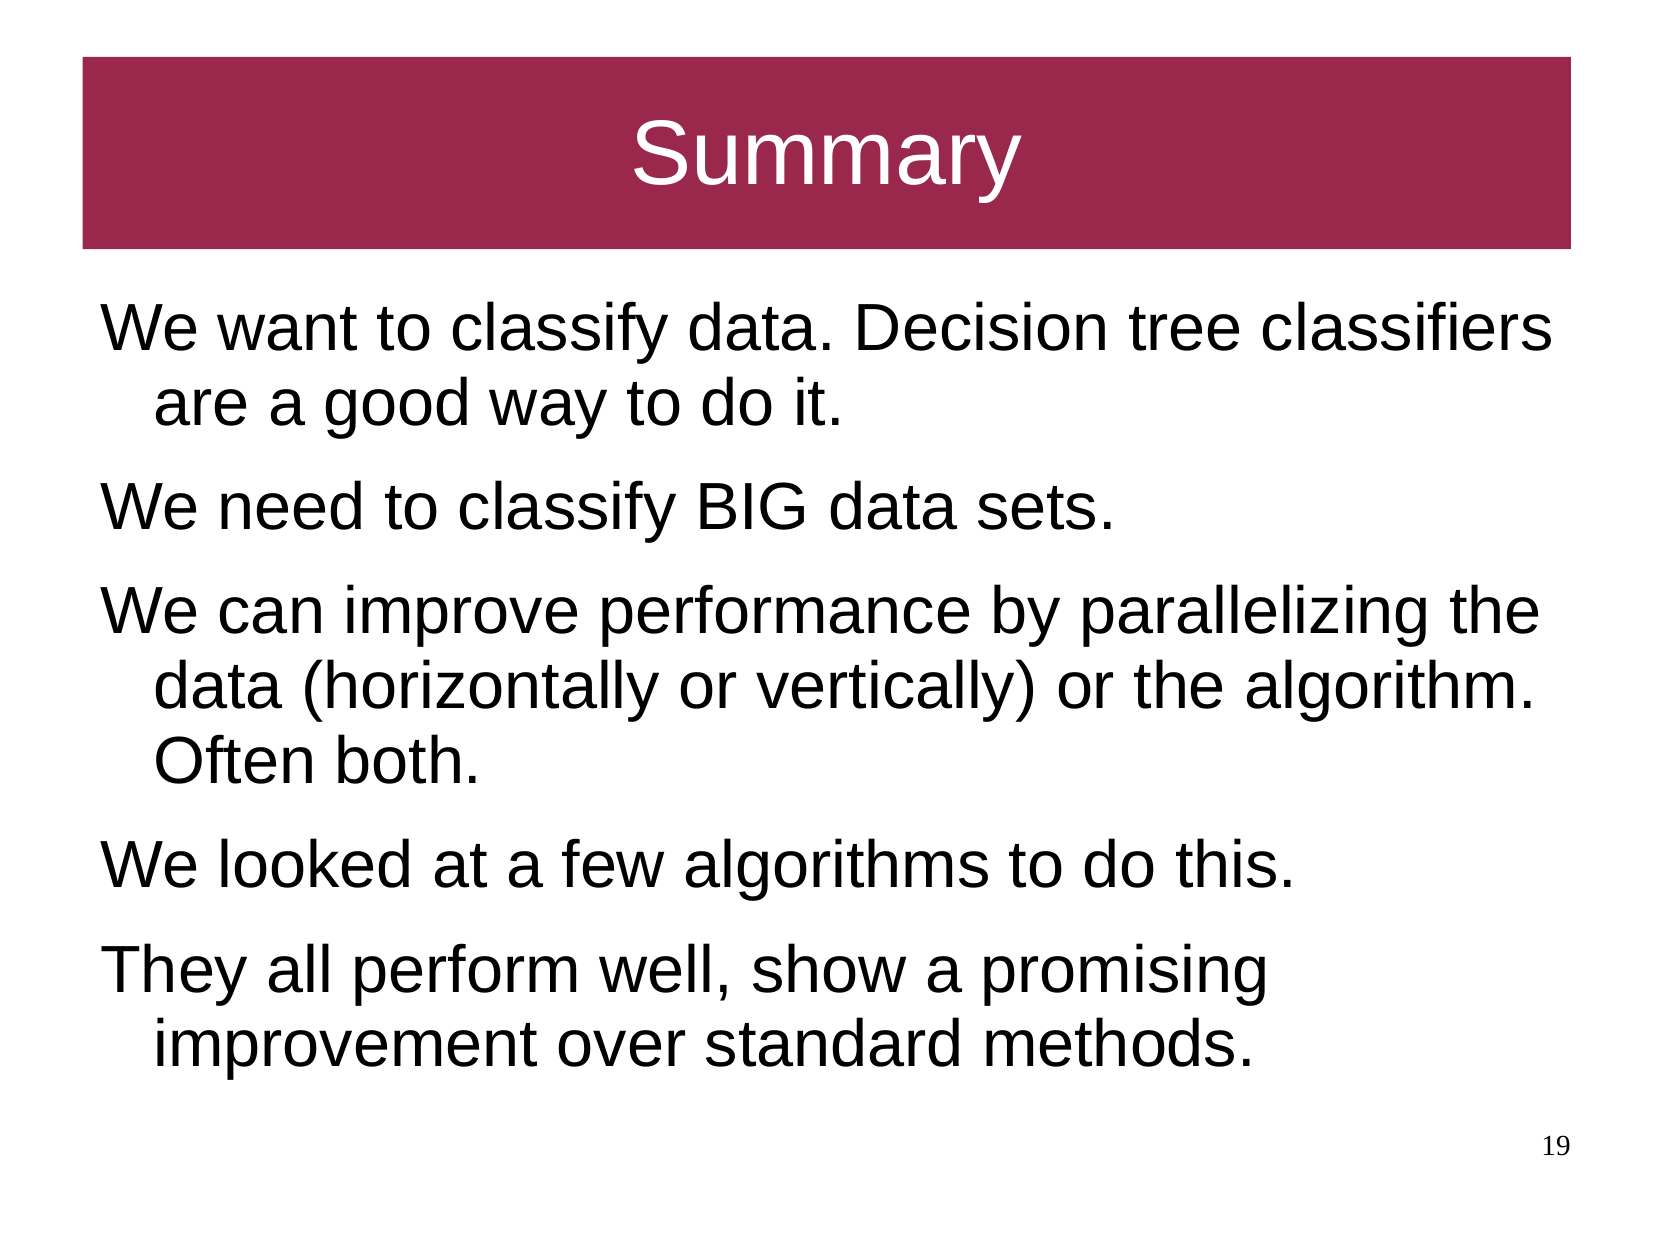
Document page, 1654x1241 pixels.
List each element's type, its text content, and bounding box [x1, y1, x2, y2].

list We want to classify data. Decision tree classifiers are a good way to do it. We need to classify BIG data sets. We can improve performance by parallelizing the data (horizontally or vertically) or the algorithm. Often both. We looked at a few algorithms to do this. They all perform well, show a promising improvement over standard methods. [82, 290, 1571, 1094]
title Summary [82, 56, 1571, 250]
